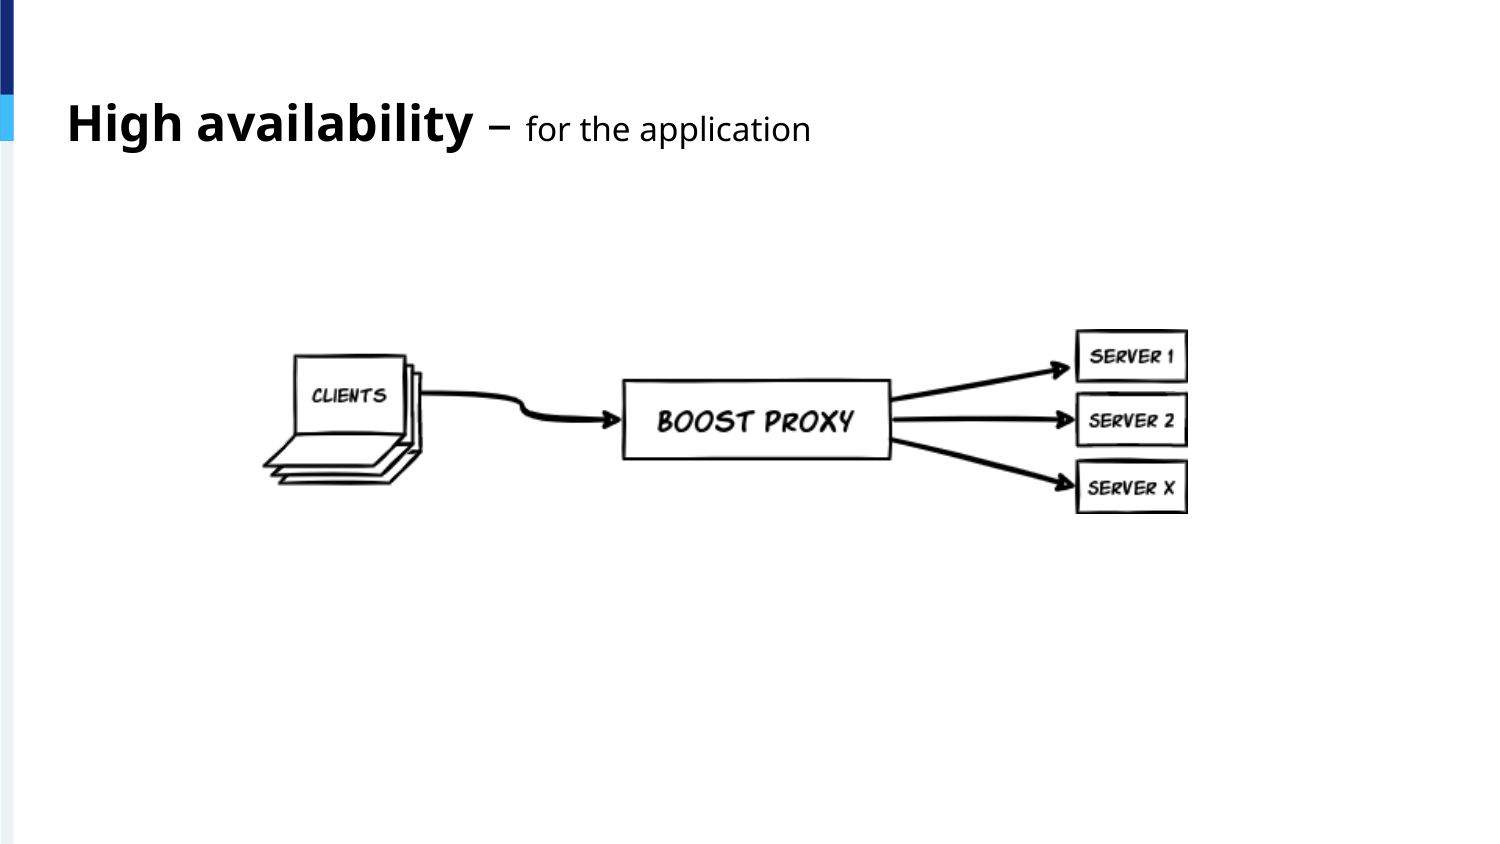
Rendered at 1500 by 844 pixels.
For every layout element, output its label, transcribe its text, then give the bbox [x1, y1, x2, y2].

title High availability – for the application [51, 76, 1449, 171]
picture [0, 0, 1500, 844]
